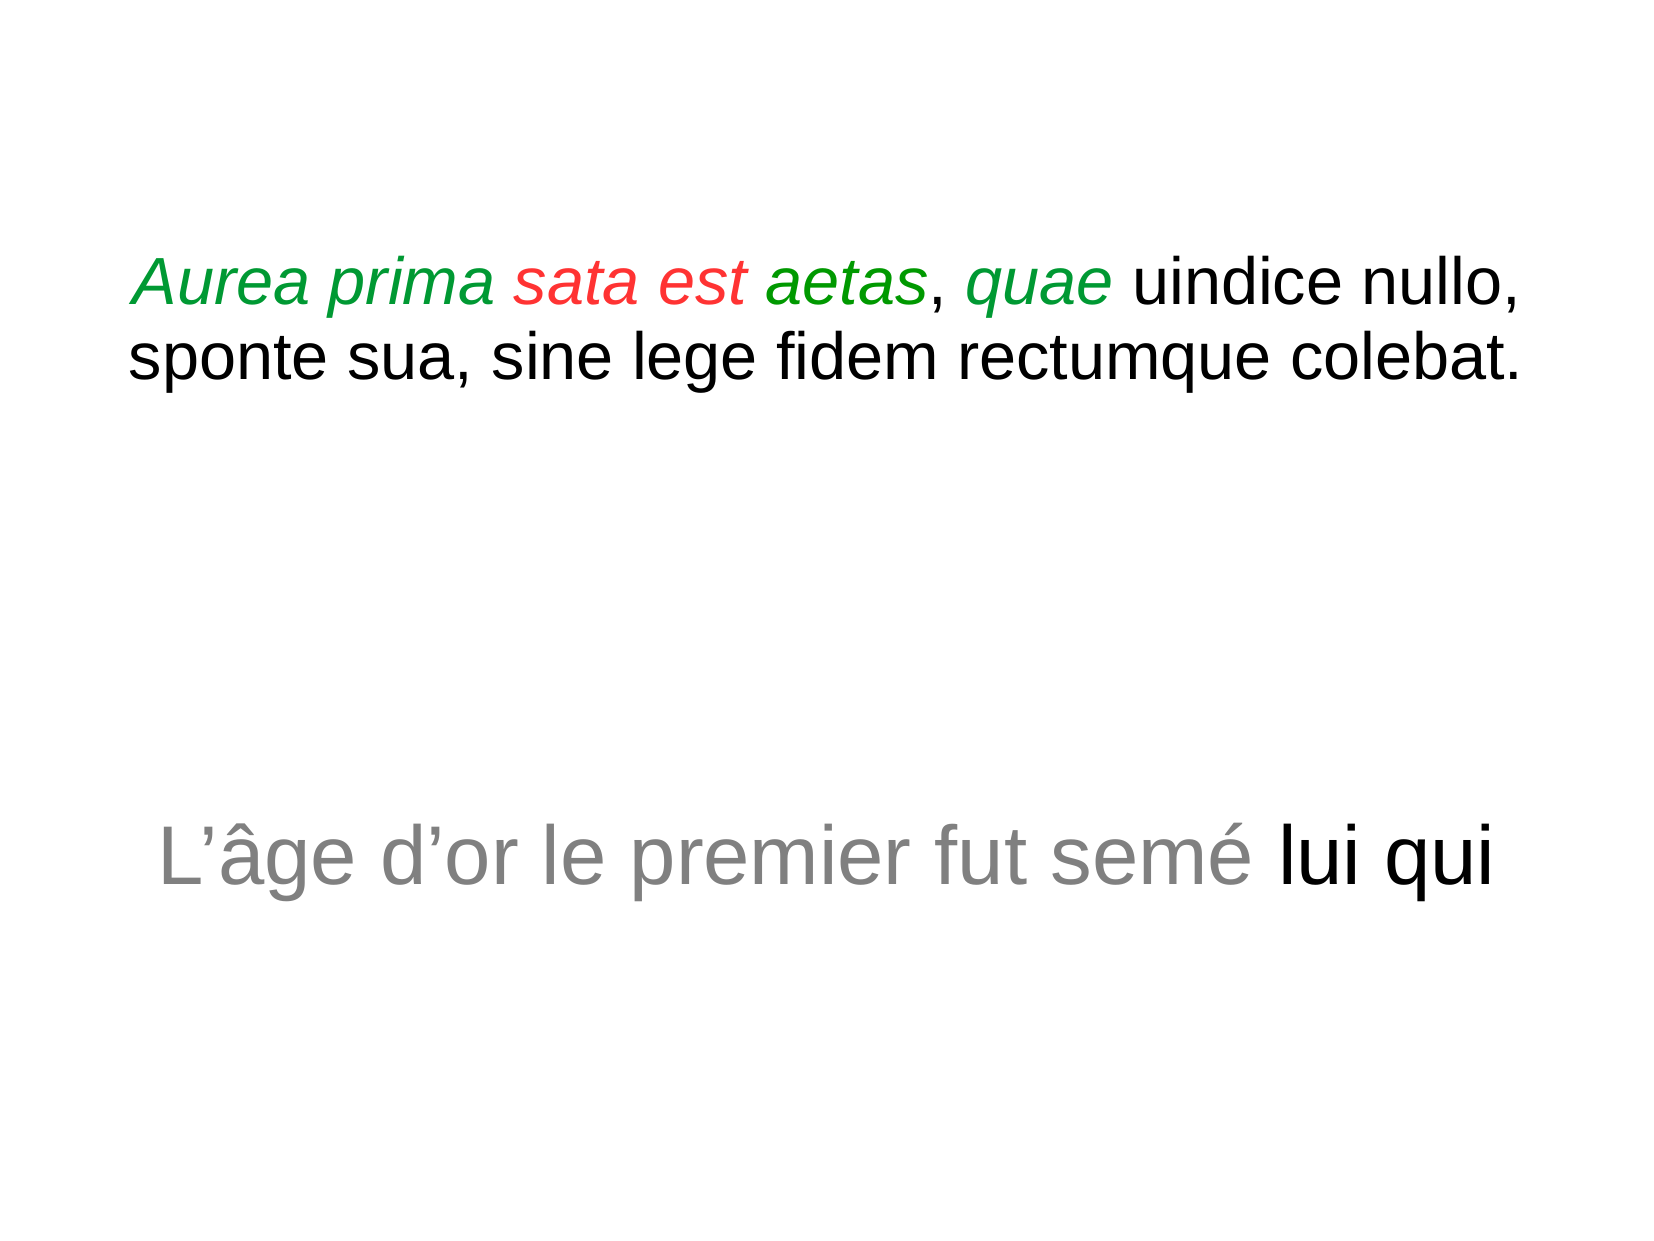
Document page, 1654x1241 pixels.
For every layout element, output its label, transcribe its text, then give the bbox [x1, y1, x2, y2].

subtitle L’âge d’or le premier fut semé lui qui [82, 602, 1571, 1109]
title Aurea prima sata est aetas, quae uindice nullo, sponte sua, sine lege fidem rectumque colebat. [47, 35, 1607, 603]
